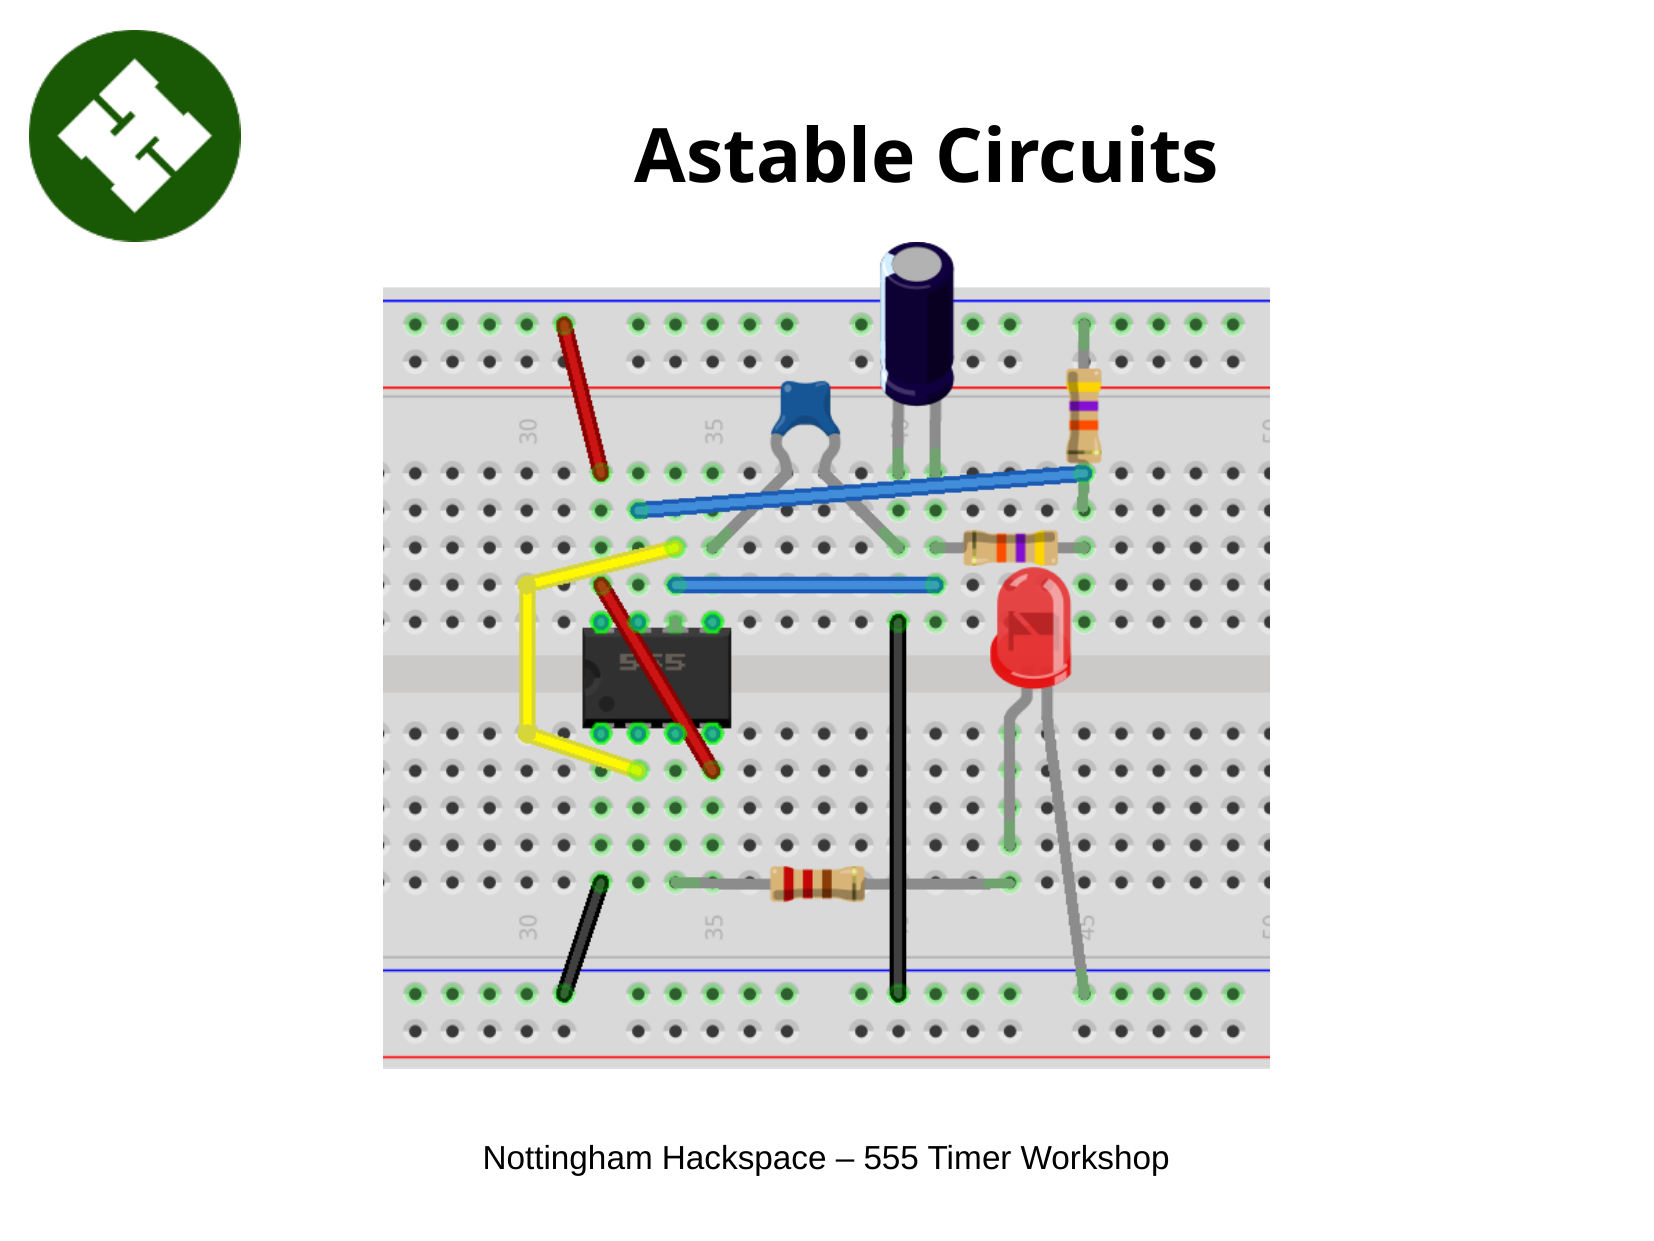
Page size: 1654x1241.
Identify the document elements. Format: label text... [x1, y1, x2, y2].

picture [29, 30, 241, 242]
title Astable Circuits [283, 49, 1571, 257]
picture [383, 242, 1270, 1069]
